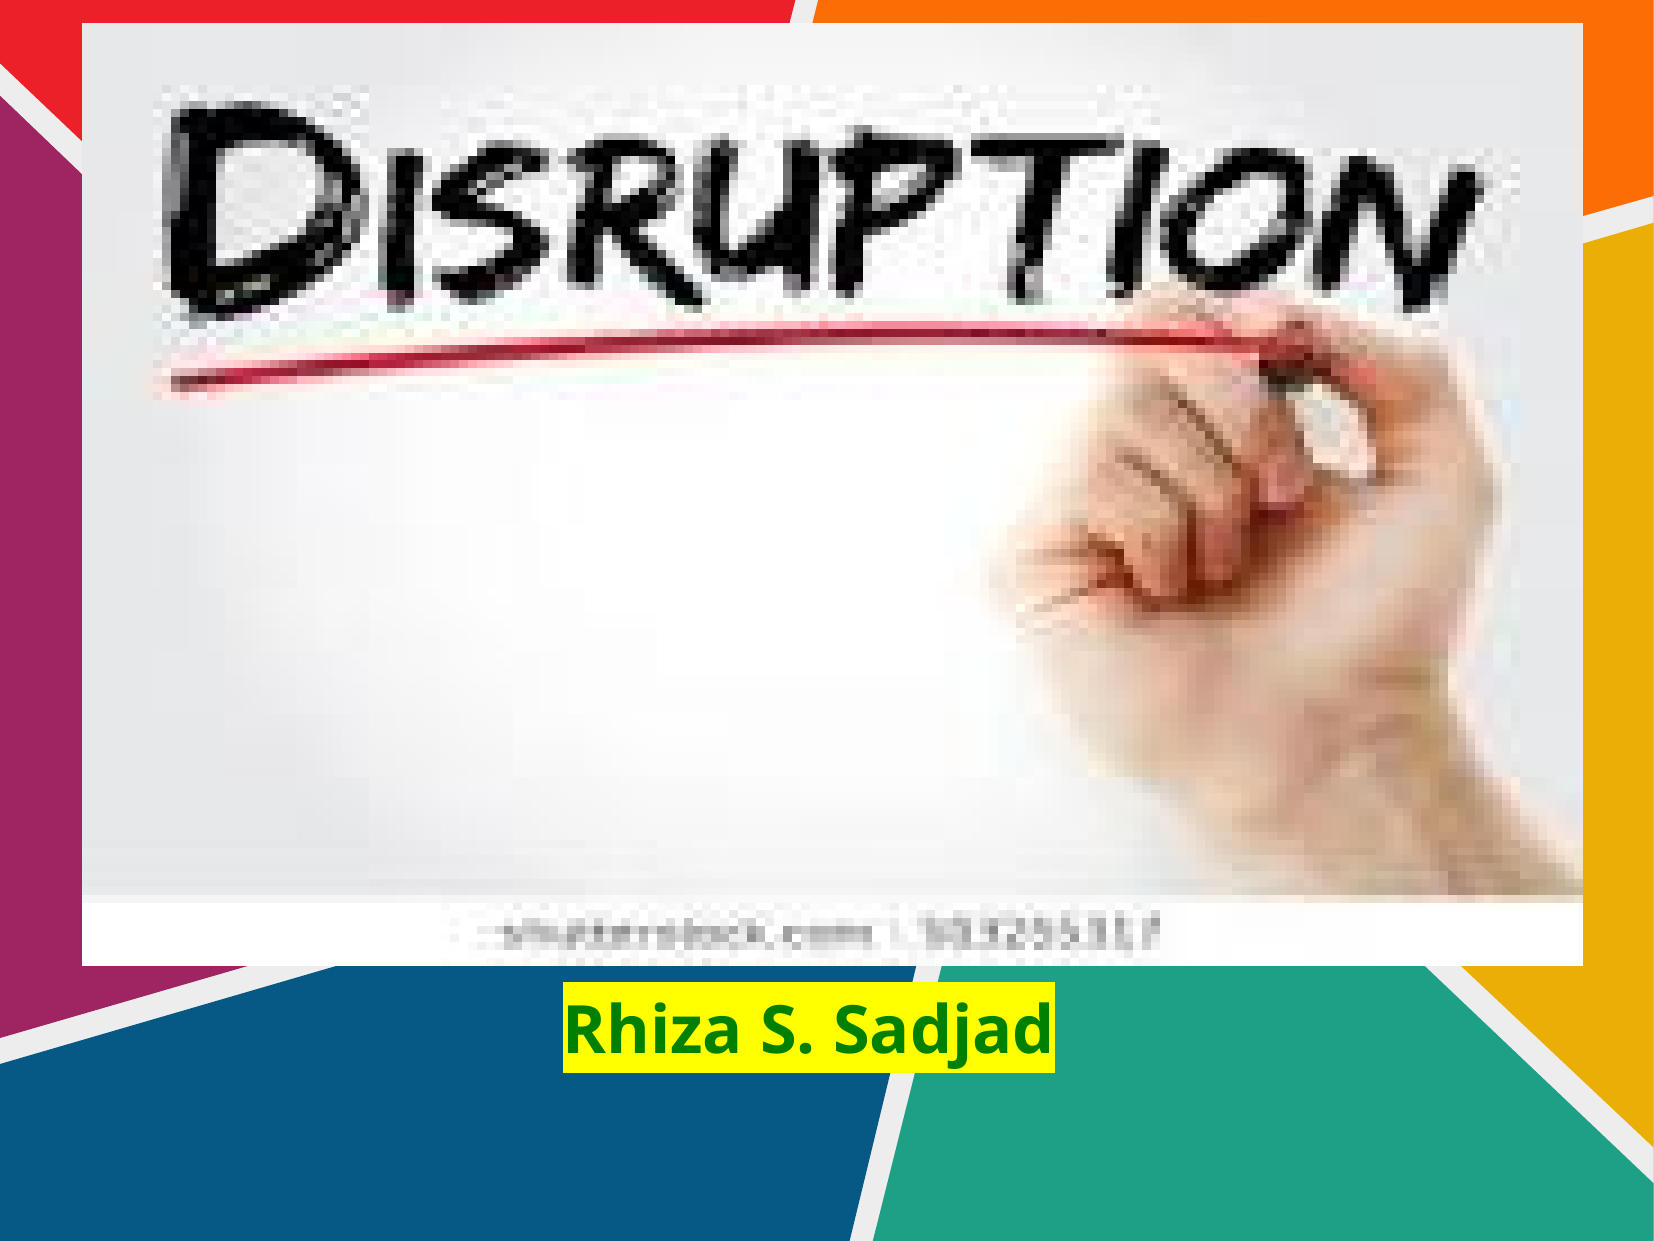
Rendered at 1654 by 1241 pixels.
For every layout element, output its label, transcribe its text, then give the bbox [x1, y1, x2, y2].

subtitle Rhiza S. Sadjad [507, 966, 1111, 1134]
picture [82, 23, 1583, 966]
